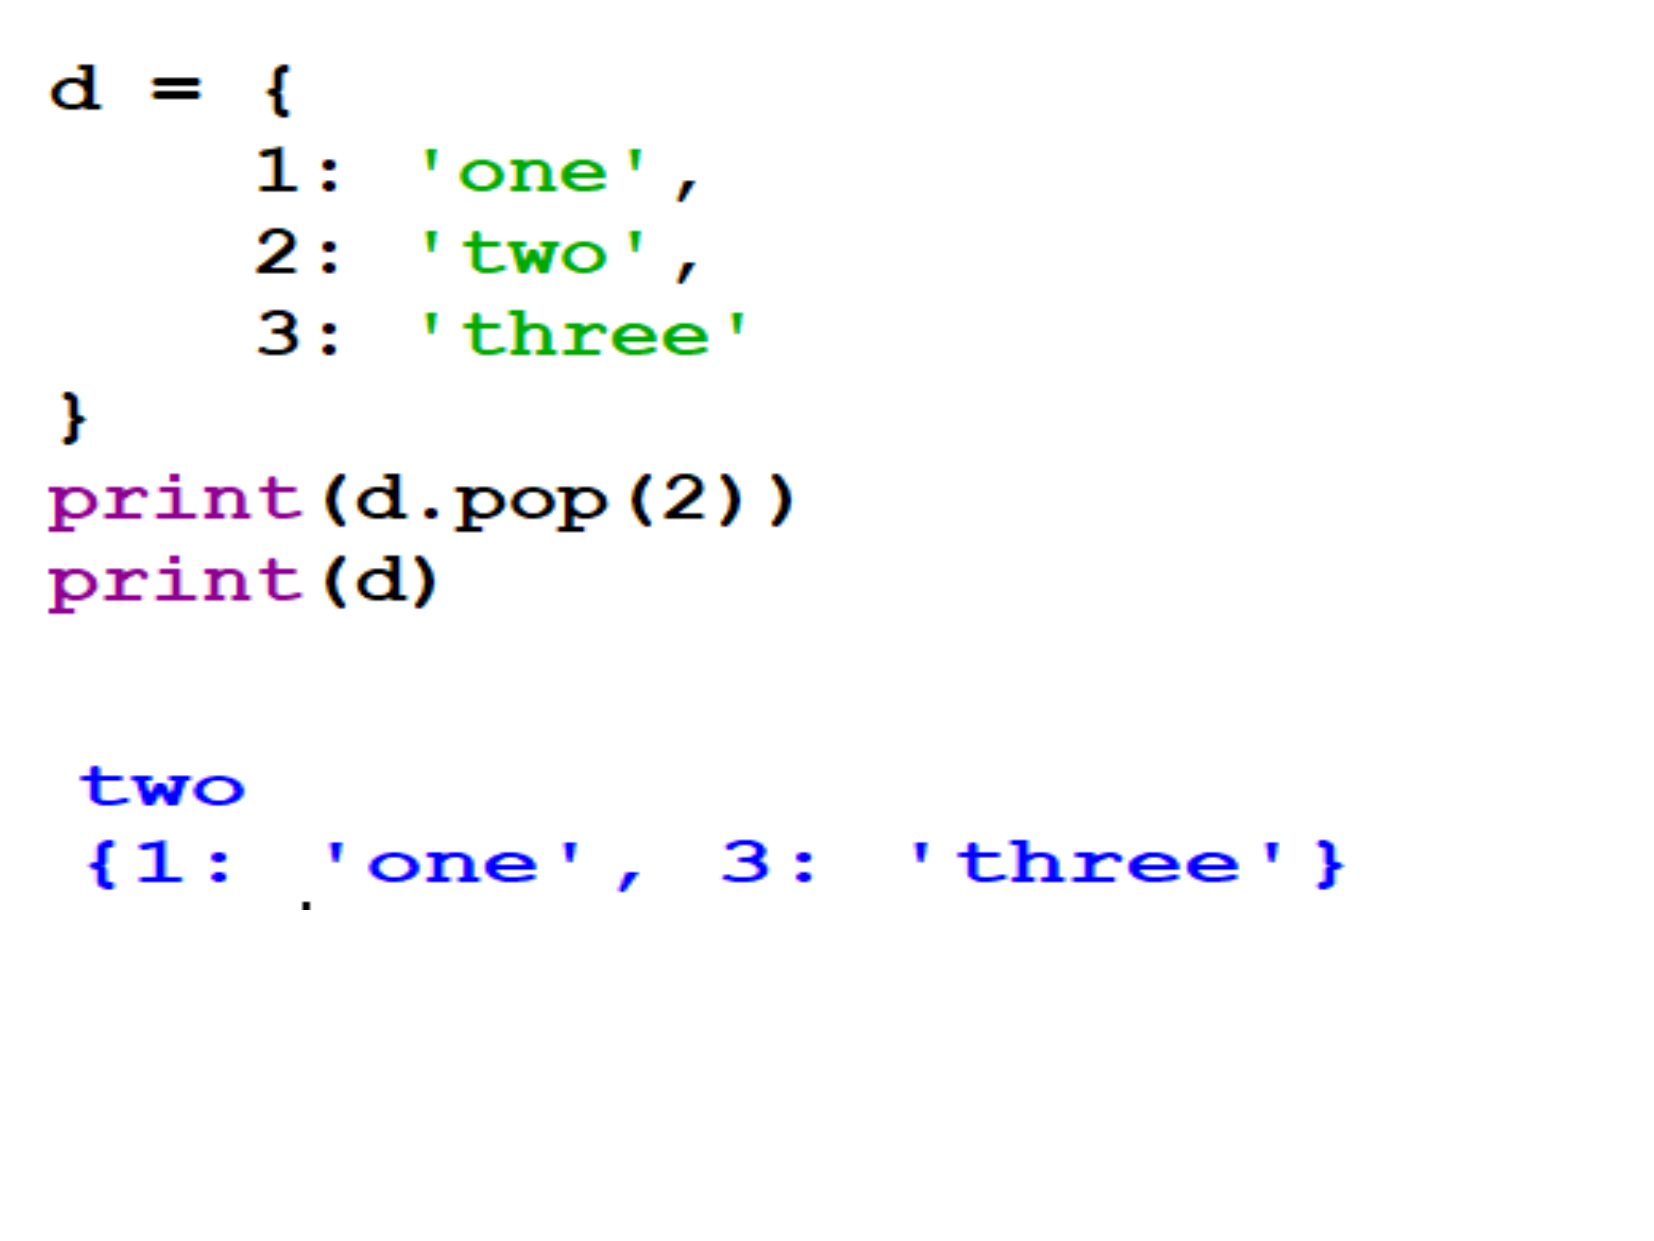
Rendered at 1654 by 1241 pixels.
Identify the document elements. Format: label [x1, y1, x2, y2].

picture [59, 732, 1430, 910]
picture [37, 47, 875, 662]
